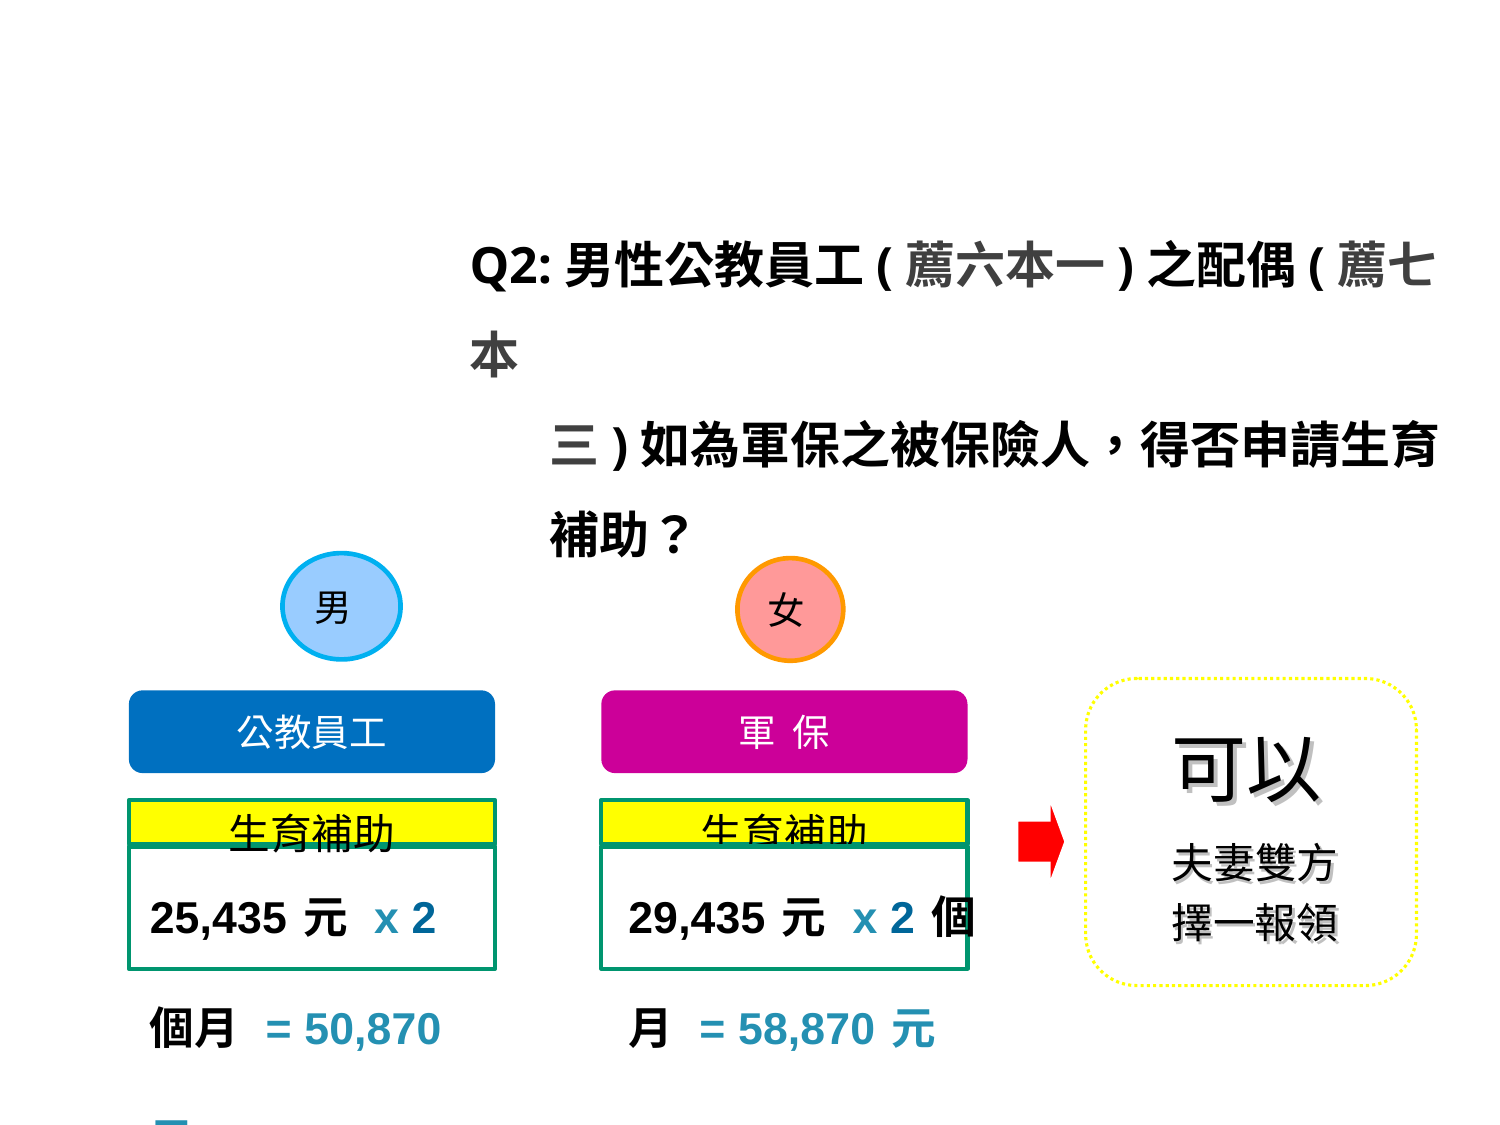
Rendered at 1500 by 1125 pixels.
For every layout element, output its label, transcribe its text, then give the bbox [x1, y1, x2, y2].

text_box 公教員工 [128, 690, 496, 774]
text_box 生育補助 [379, 826, 389, 844]
text_box 夫妻雙方 擇一報領 [1156, 819, 1500, 951]
text_box [604, 850, 613, 966]
text_box 生育補助 [280, 833, 302, 844]
text_box 29,435元 x 2個月 = 58,870元 [613, 831, 992, 969]
text_box 生育補助 [601, 800, 968, 844]
text_box 女 [737, 558, 844, 661]
text_box 25,435元 x 2個月 = 50,870元 [134, 831, 507, 969]
text_box Q2:男性公教員工(薦六本一)之配偶(薦七本 三)如為軍保之被保險人，得否申請生育 補助？ [454, 196, 1458, 485]
text_box [1017, 800, 1066, 884]
text_box 可以 [1156, 686, 1339, 820]
text_box 軍 保 [601, 690, 968, 774]
text_box 生育補助 [129, 800, 495, 844]
text_box 男 [282, 553, 401, 660]
